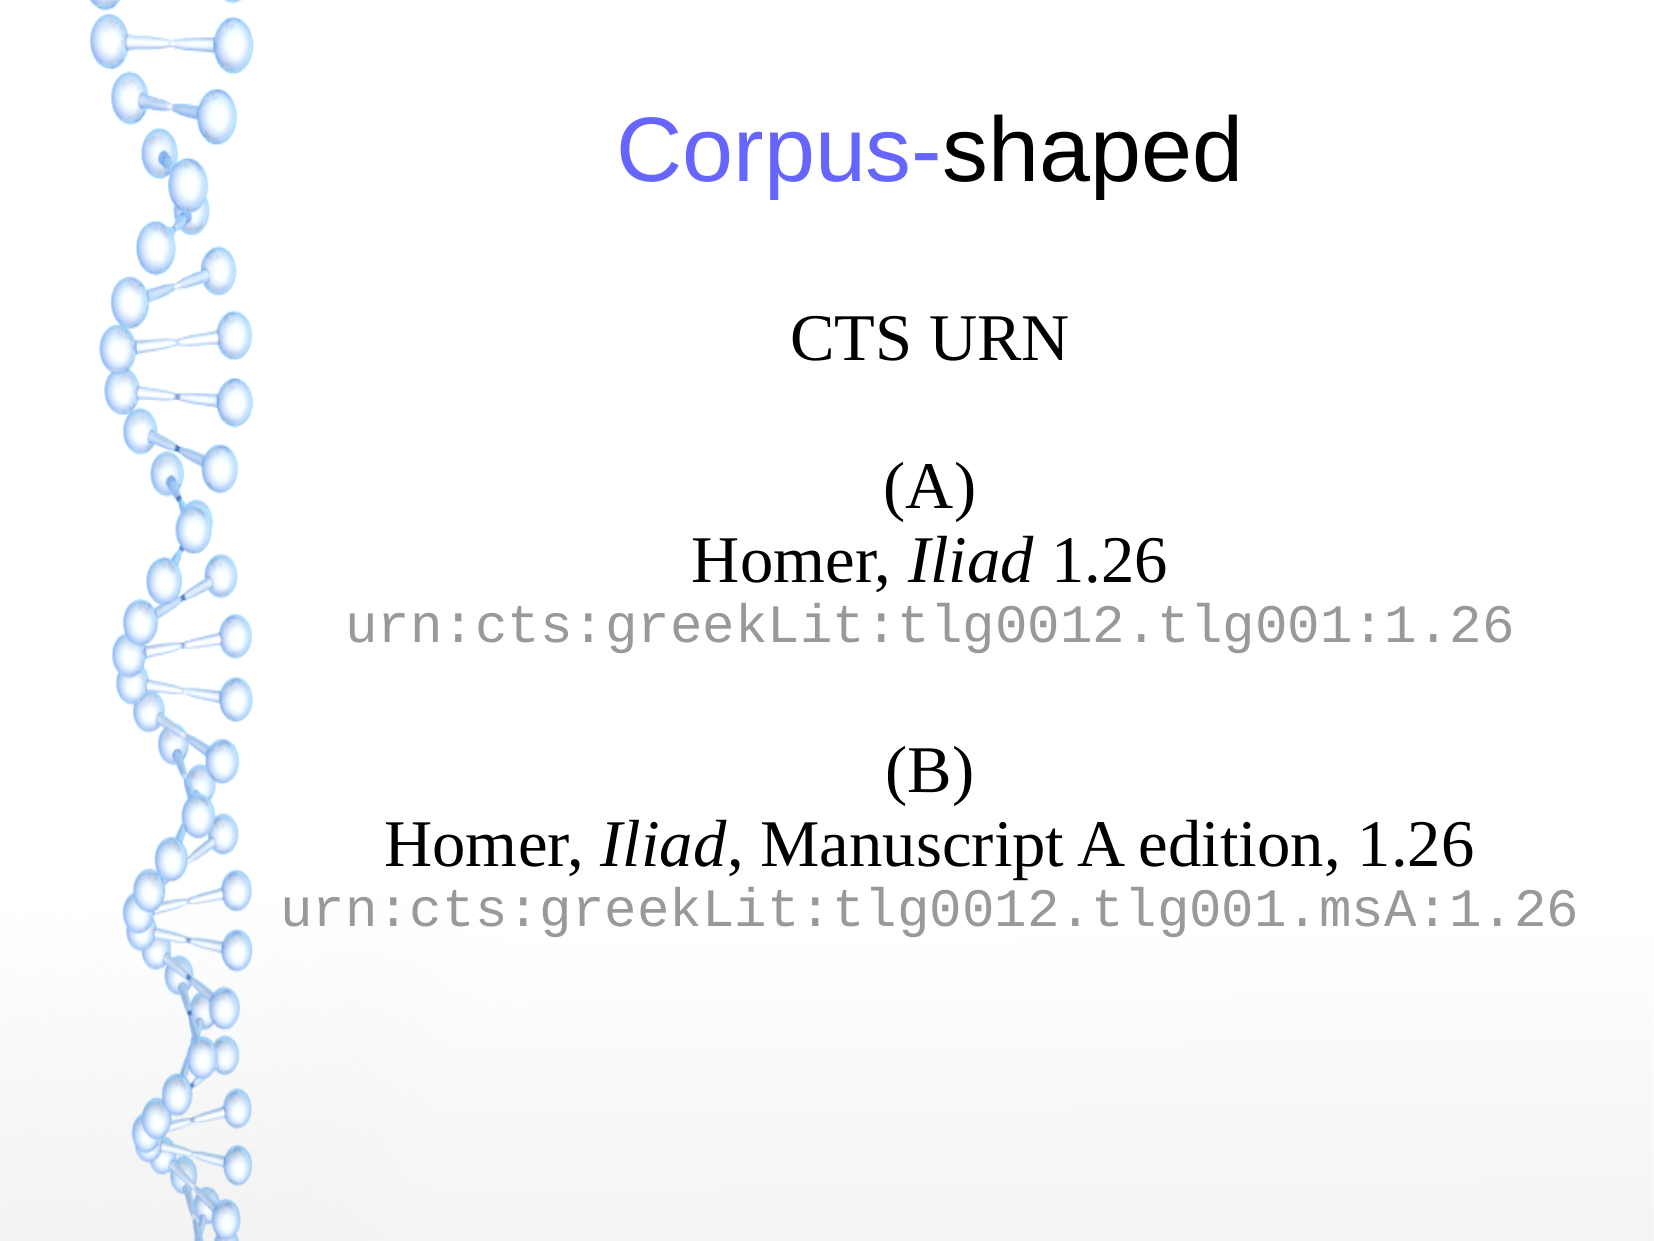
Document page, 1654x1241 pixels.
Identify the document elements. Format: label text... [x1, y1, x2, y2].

title Corpus-shaped [265, 47, 1595, 252]
picture [0, 0, 1654, 1241]
subtitle CTS URN (A) Homer, Iliad 1.26 urn:cts:greekLit:tlg0012.tlg001:1.26 (B) Homer, Iliad, Manuscript A edition, 1.26 urn:cts:greekLit:tlg0012.tlg001.msA:1.26 [265, 262, 1595, 1055]
